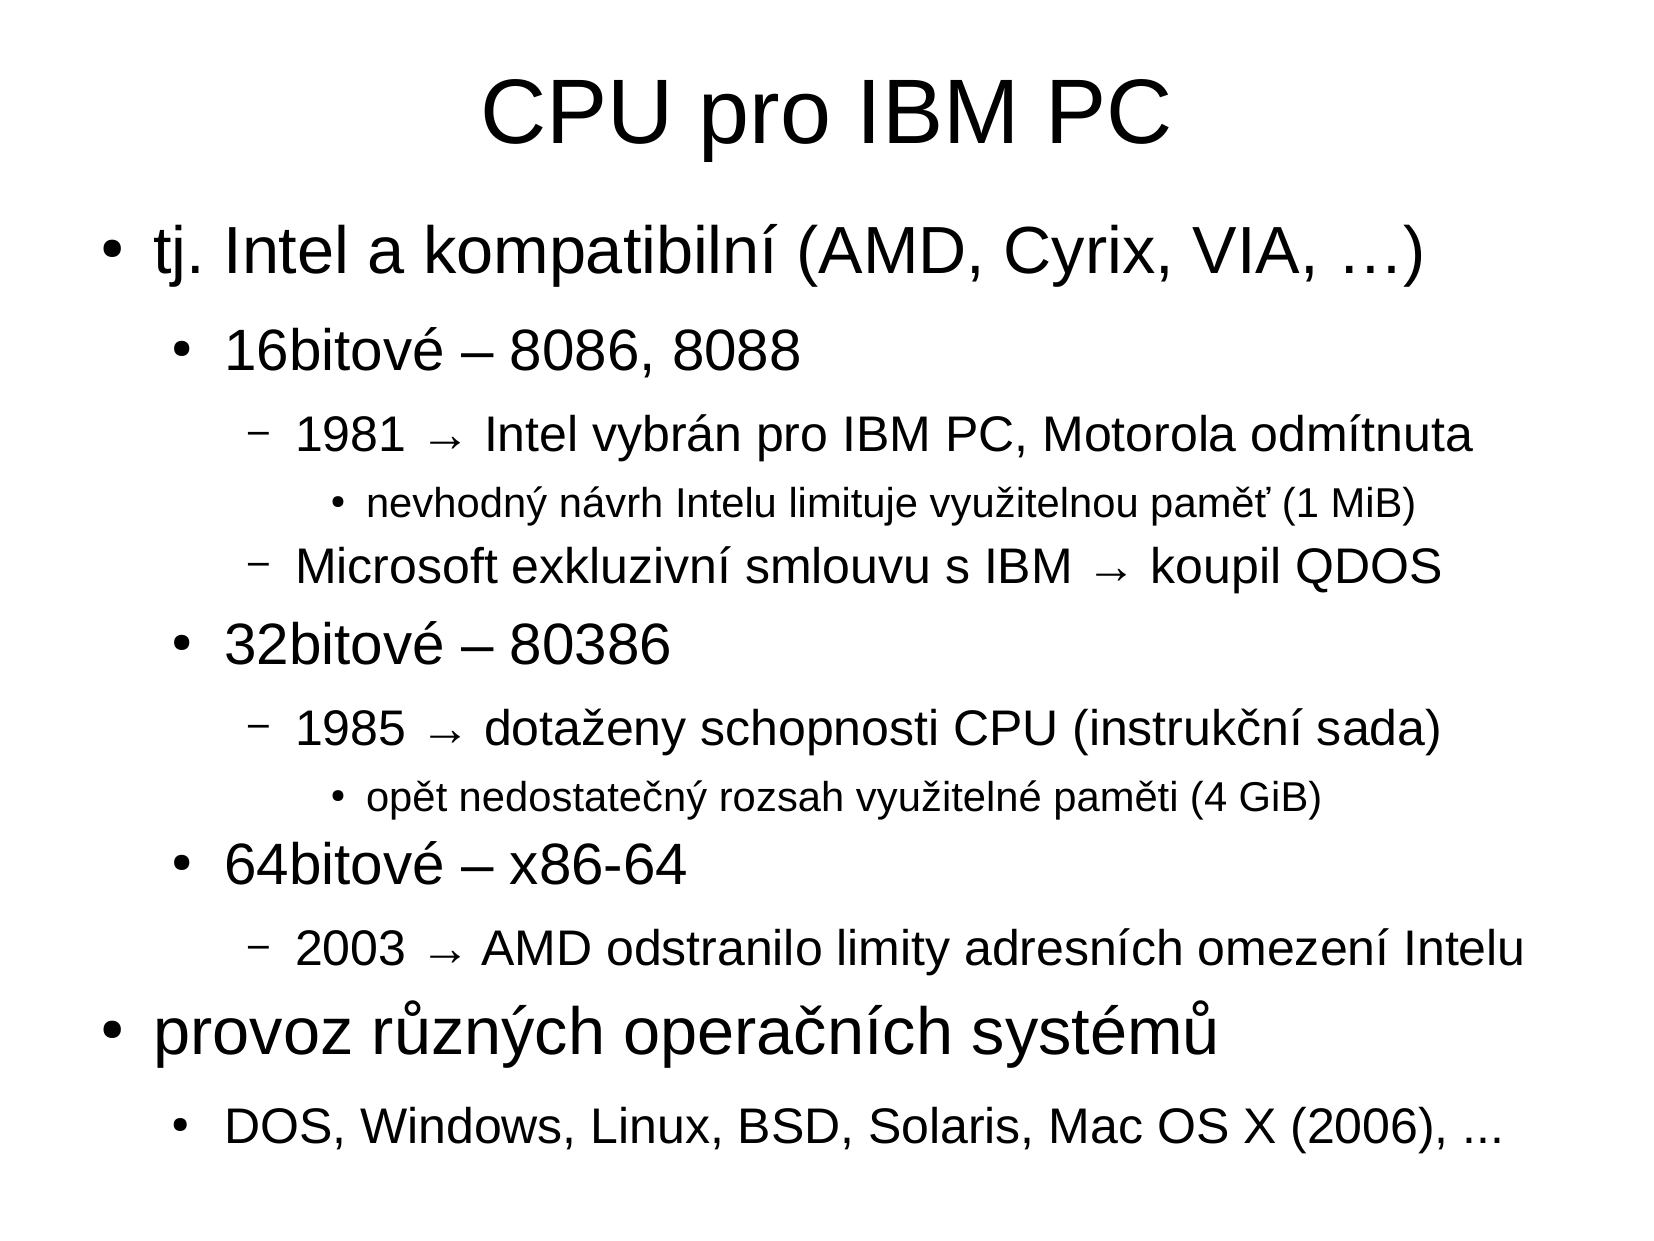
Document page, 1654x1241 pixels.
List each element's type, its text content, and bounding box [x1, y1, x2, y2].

list tj. Intel a kompatibilní (AMD, Cyrix, VIA, …) 16bitové – 8086, 8088 1981 → Intel vybrán pro IBM PC, Motorola odmítnuta nevhodný návrh Intelu limituje využitelnou paměť (1 MiB) Microsoft exkluzivní smlouvu s IBM → koupil QDOS 32bitové – 80386 1985 → dotaženy schopnosti CPU (instrukční sada) opět nedostatečný rozsah využitelné paměti (4 GiB) 64bitové – x86-64 2003 → AMD odstranilo limity adresních omezení Intelu provoz různých operačních systémů DOS, Windows, Linux, BSD, Solaris, Mac OS X (2006), ... [82, 213, 1571, 1155]
title CPU pro IBM PC [82, 15, 1571, 208]
